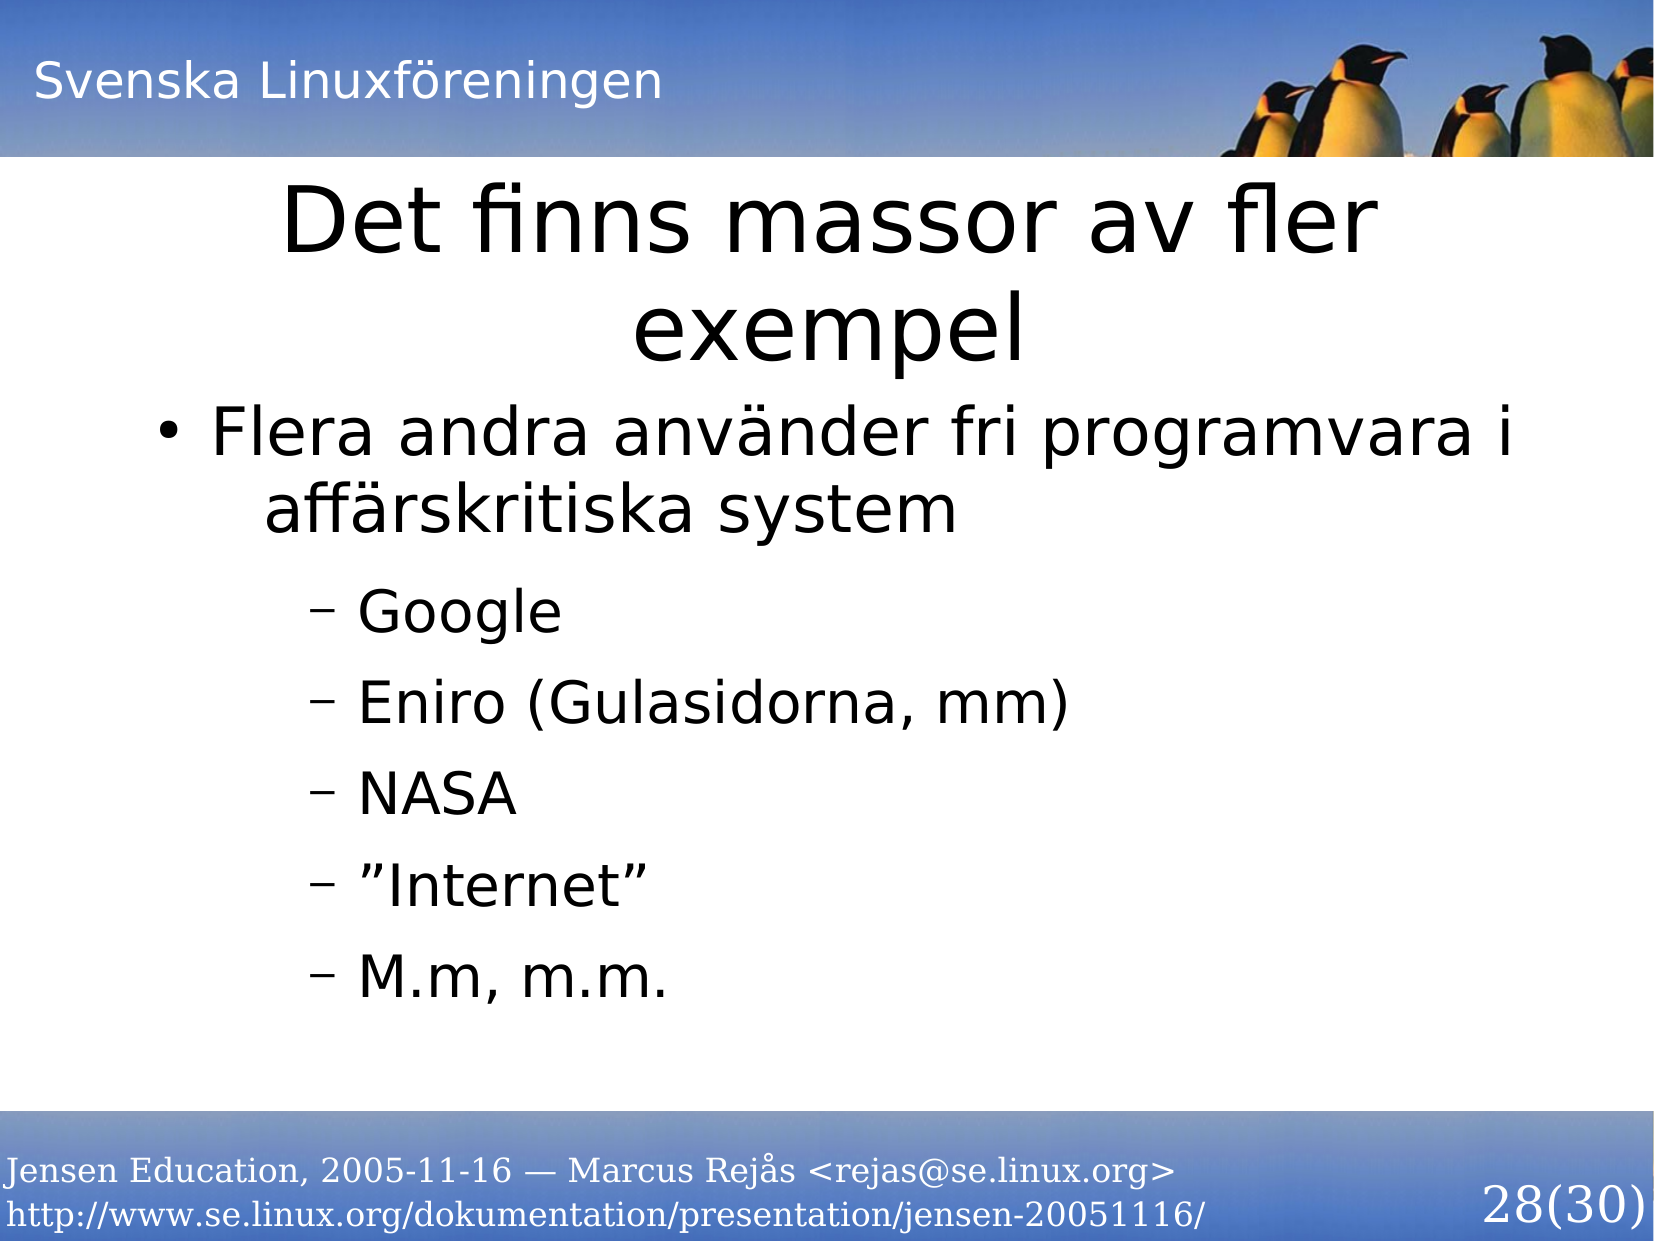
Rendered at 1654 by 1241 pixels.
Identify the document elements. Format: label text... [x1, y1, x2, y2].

picture [0, 1111, 1654, 1241]
title Det finns massor av fler exempel [123, 160, 1537, 389]
picture [0, 0, 1654, 157]
list Flera andra använder fri programvara i affärskritiska system Google Eniro (Gulasidorna, mm) NASA ”Internet” M.m, m.m. [121, 392, 1534, 1092]
